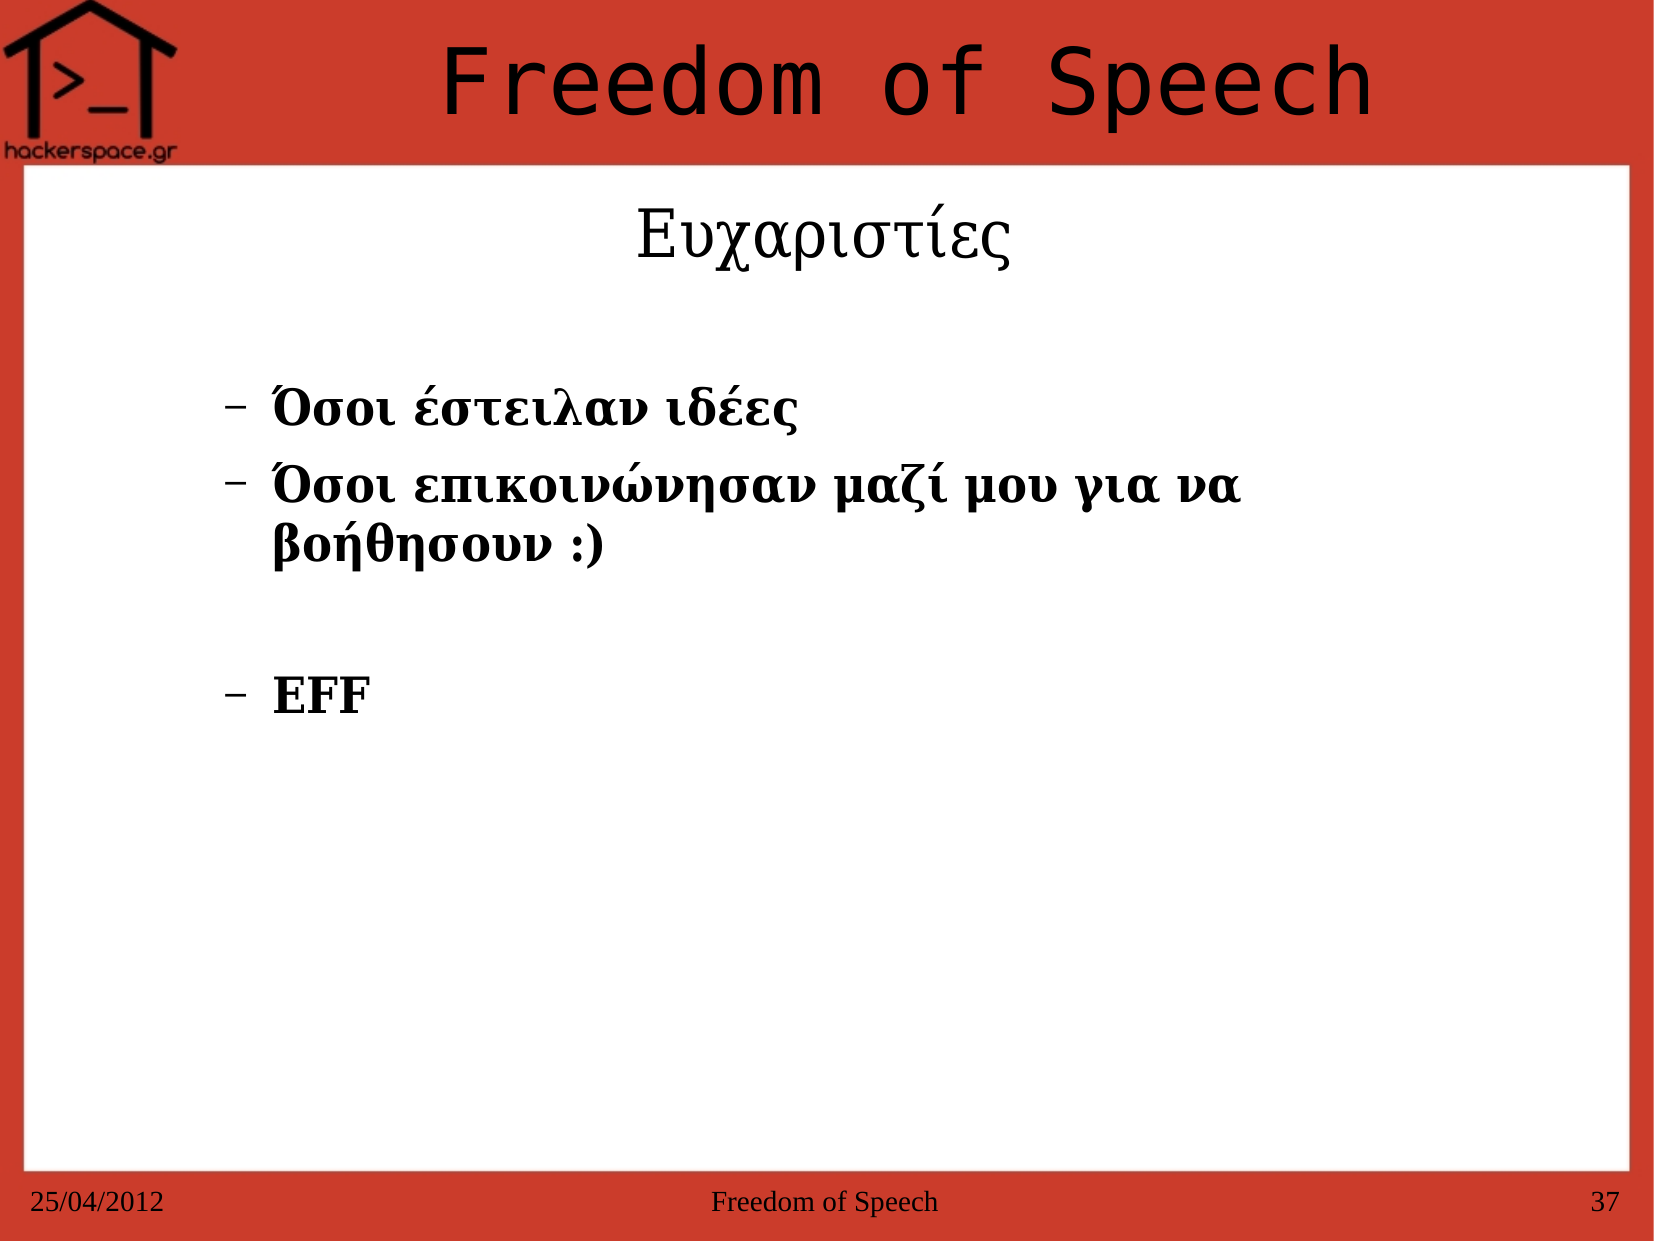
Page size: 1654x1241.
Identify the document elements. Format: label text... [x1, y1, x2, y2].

picture [0, 0, 1654, 1241]
title Freedom of Speech [195, 15, 1621, 151]
list Ευχαριστίες Όσοι έστειλαν ιδέες Όσοι επικοινώνησαν μαζί μου για να βοήθησουν :) EFF [60, 195, 1591, 1141]
